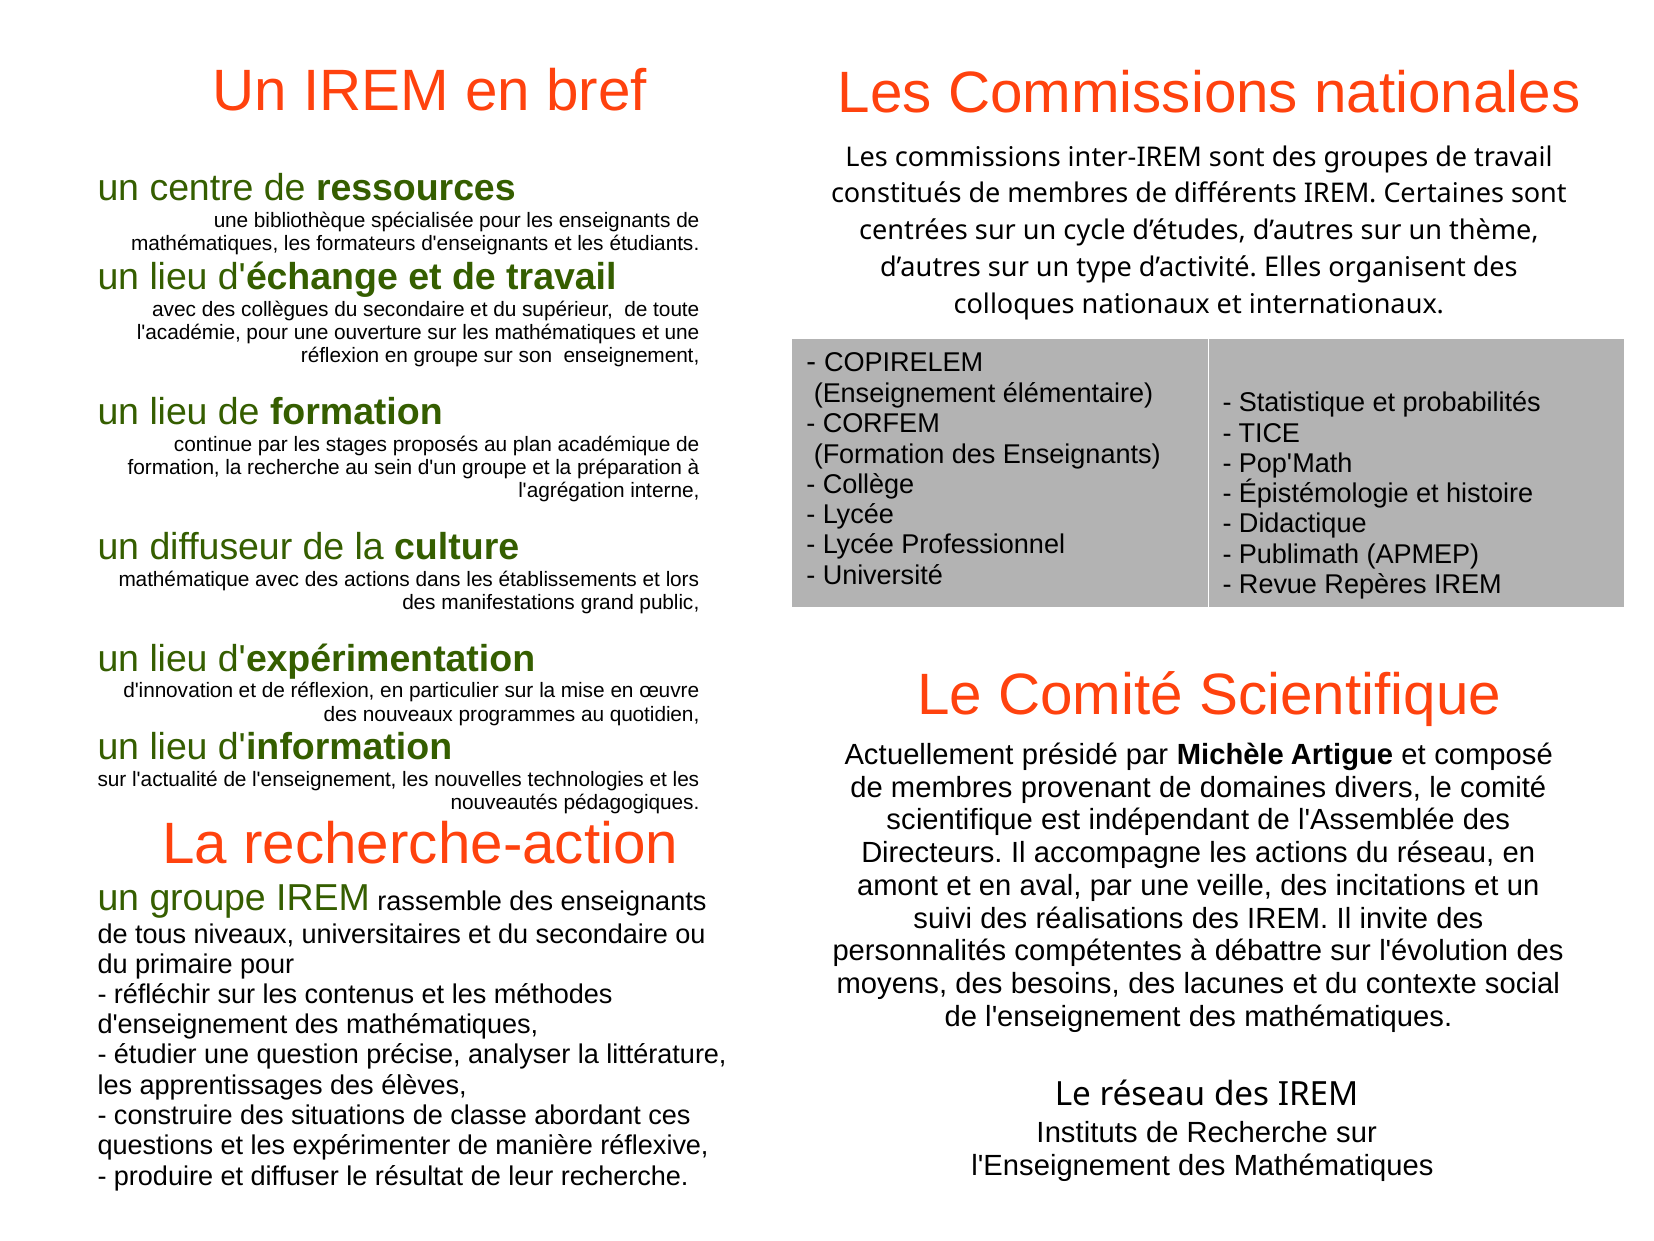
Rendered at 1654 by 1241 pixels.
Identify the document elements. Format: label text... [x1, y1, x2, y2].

text_box Les commissions inter-IREM sont des groupes de travail constitués de membres de différents IREM. Certaines sont centrées sur un cycle d’études, d’autres sur un thème, d’autres sur un type d’activité. Elles organisent des colloques nationaux et internationaux. [826, 153, 1571, 338]
table_header - COPIRELEM (Enseignement élémentaire) - CORFEM (Formation des Enseignants) - Collège - Lycée - Lycée Professionnel - Université [792, 339, 1208, 607]
title Le Comité Scientifique [836, 632, 1583, 756]
title La recherche-action [47, 779, 794, 907]
title Un IREM en bref [56, 26, 804, 154]
text_box un groupe IREM rassemble des enseignants de tous niveaux, universitaires et du secondaire ou du primaire pour - réfléchir sur les contenus et les méthodes d'enseignement des mathématiques, - étudier une question précise, analyser la littérature, les apprentissages des élèves, - construire des situations de classe abordant ces questions et les expérimenter de manière réflexive, - produire et diffuser le résultat de leur recherche. [82, 845, 745, 1226]
table_header - Statistique et probabilités - TICE - Pop'Math - Épistémologie et histoire - Didactique - Publimath (APMEP) - Revue Repères IREM [1209, 339, 1624, 607]
title Les Commissions nationales [836, 30, 1583, 154]
text_box Le réseau des IREM Instituts de Recherche sur l'Enseignement des Mathématiques [956, 1062, 1459, 1182]
text_box un centre de ressources une bibliothèque spécialisée pour les enseignants de mathématiques, les formateurs d'enseignants et les étudiants. un lieu d'échange et de travail avec des collègues du secondaire et du supérieur, de toute l'académie, pour une ouverture sur les mathématiques et une réflexion en groupe sur son enseignement, un lieu de formation continue par les stages proposés au plan académique de formation, la recherche au sein d'un groupe et la préparation à l'agrégation interne, un diffuseur de la culture mathématique avec des actions dans les établissements et lors des manifestations grand public, un lieu d'expérimentation d'innovation et de réflexion, en particulier sur la mise en œuvre des nouveaux programmes au quotidien, un lieu d'information sur l'actualité de l'enseignement, les nouvelles technologies et les nouveautés pédagogiques. [82, 136, 721, 779]
text_box Actuellement présidé par Michèle Artigue et composé de membres provenant de domaines divers, le comité scientifique est indépendant de l'Assemblée des Directeurs. Il accompagne les actions du réseau, en amont et en aval, par une veille, des incitations et un suivi des réalisations des IREM. Il invite des personnalités compétentes à débattre sur l'évolution des moyens, des besoins, des lacunes et du contexte social de l'enseignement des mathématiques. [826, 720, 1571, 1050]
